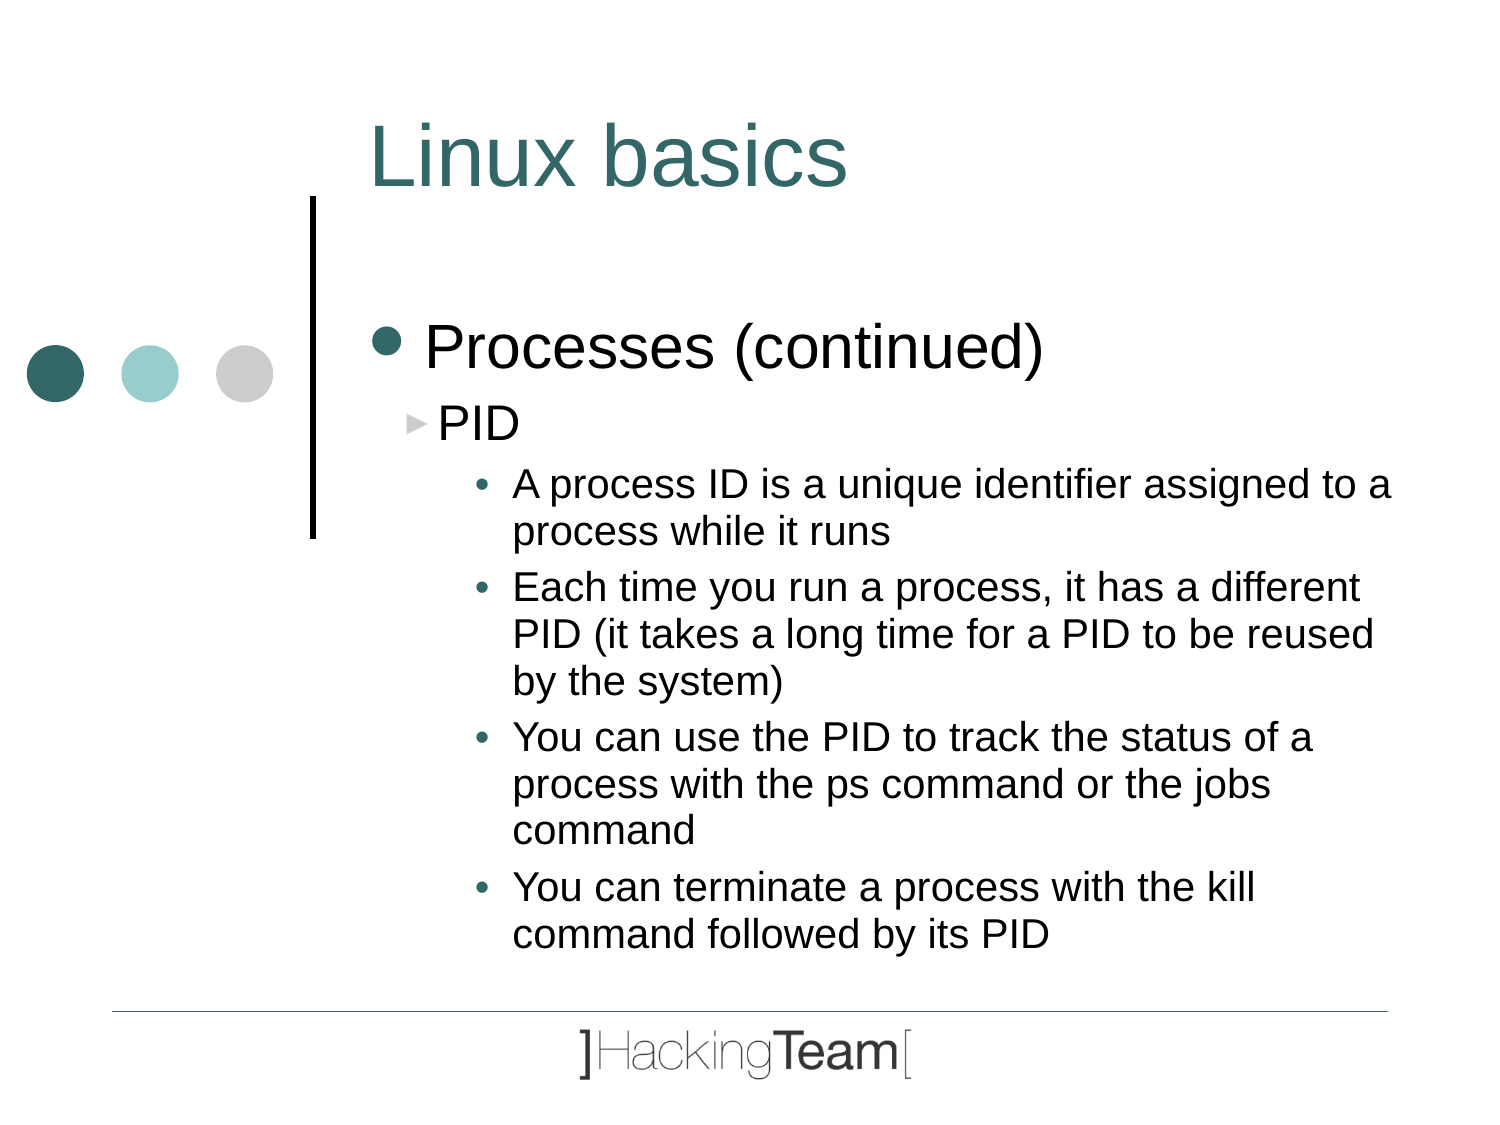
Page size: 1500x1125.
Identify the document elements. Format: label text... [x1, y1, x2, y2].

list Processes (continued) PID A process ID is a unique identifier assigned to a process while it runs Each time you run a process, it has a different PID (it takes a long time for a PID to be reused by the system) You can use the PID to track the status of a process with the ps command or the jobs command You can terminate a process with the kill command followed by its PID [249, 312, 1401, 1041]
title Linux basics [249, 38, 1401, 275]
picture [574, 1041, 916, 1084]
